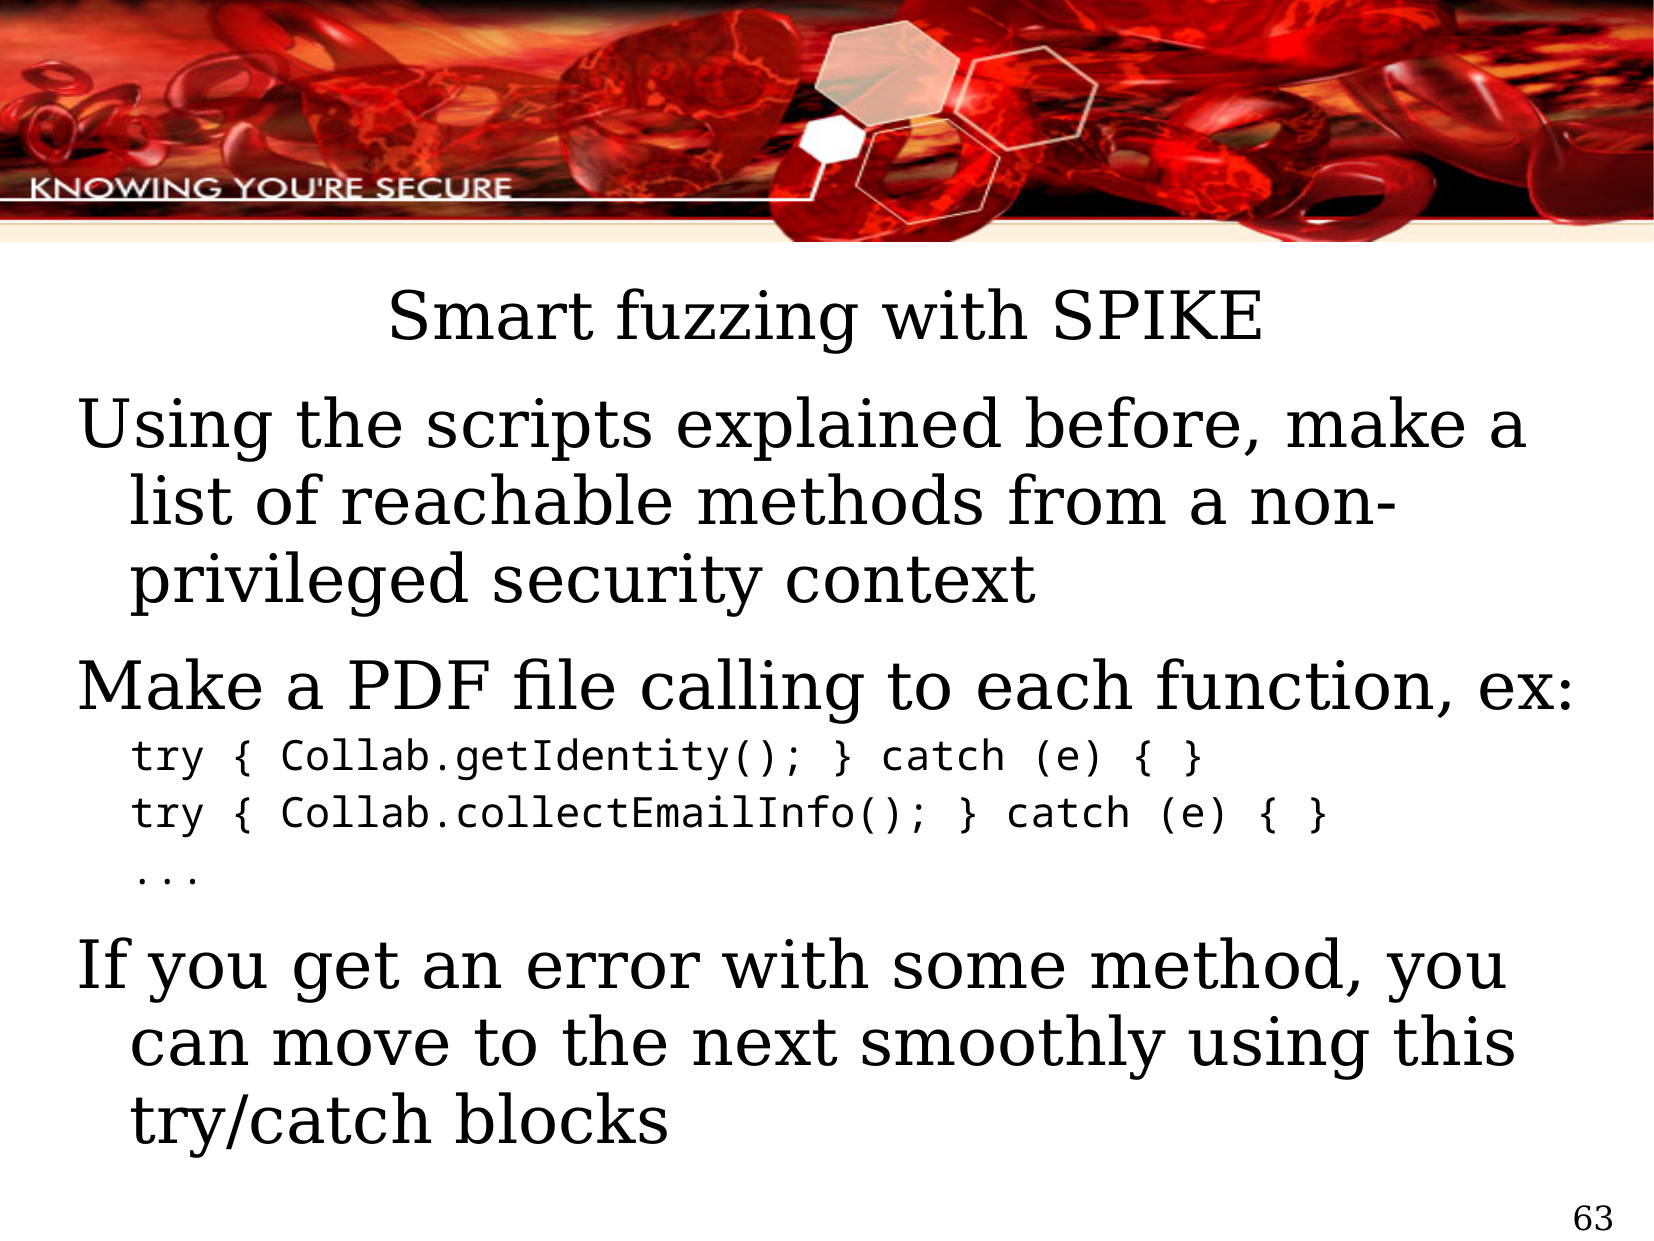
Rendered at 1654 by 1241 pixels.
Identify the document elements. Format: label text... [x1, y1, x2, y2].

title Smart fuzzing with SPIKE [0, 213, 1654, 421]
picture [0, 0, 1654, 213]
list Using the scripts explained before, make a list of reachable methods from a non-privileged security context Make a PDF file calling to each function, ex: try { Collab.getIdentity(); } catch (e) { } try { Collab.collectEmailInfo(); } catch (e) { } ... If you get an error with some method, you can move to the next smoothly using this try/catch blocks [59, 384, 1595, 1212]
